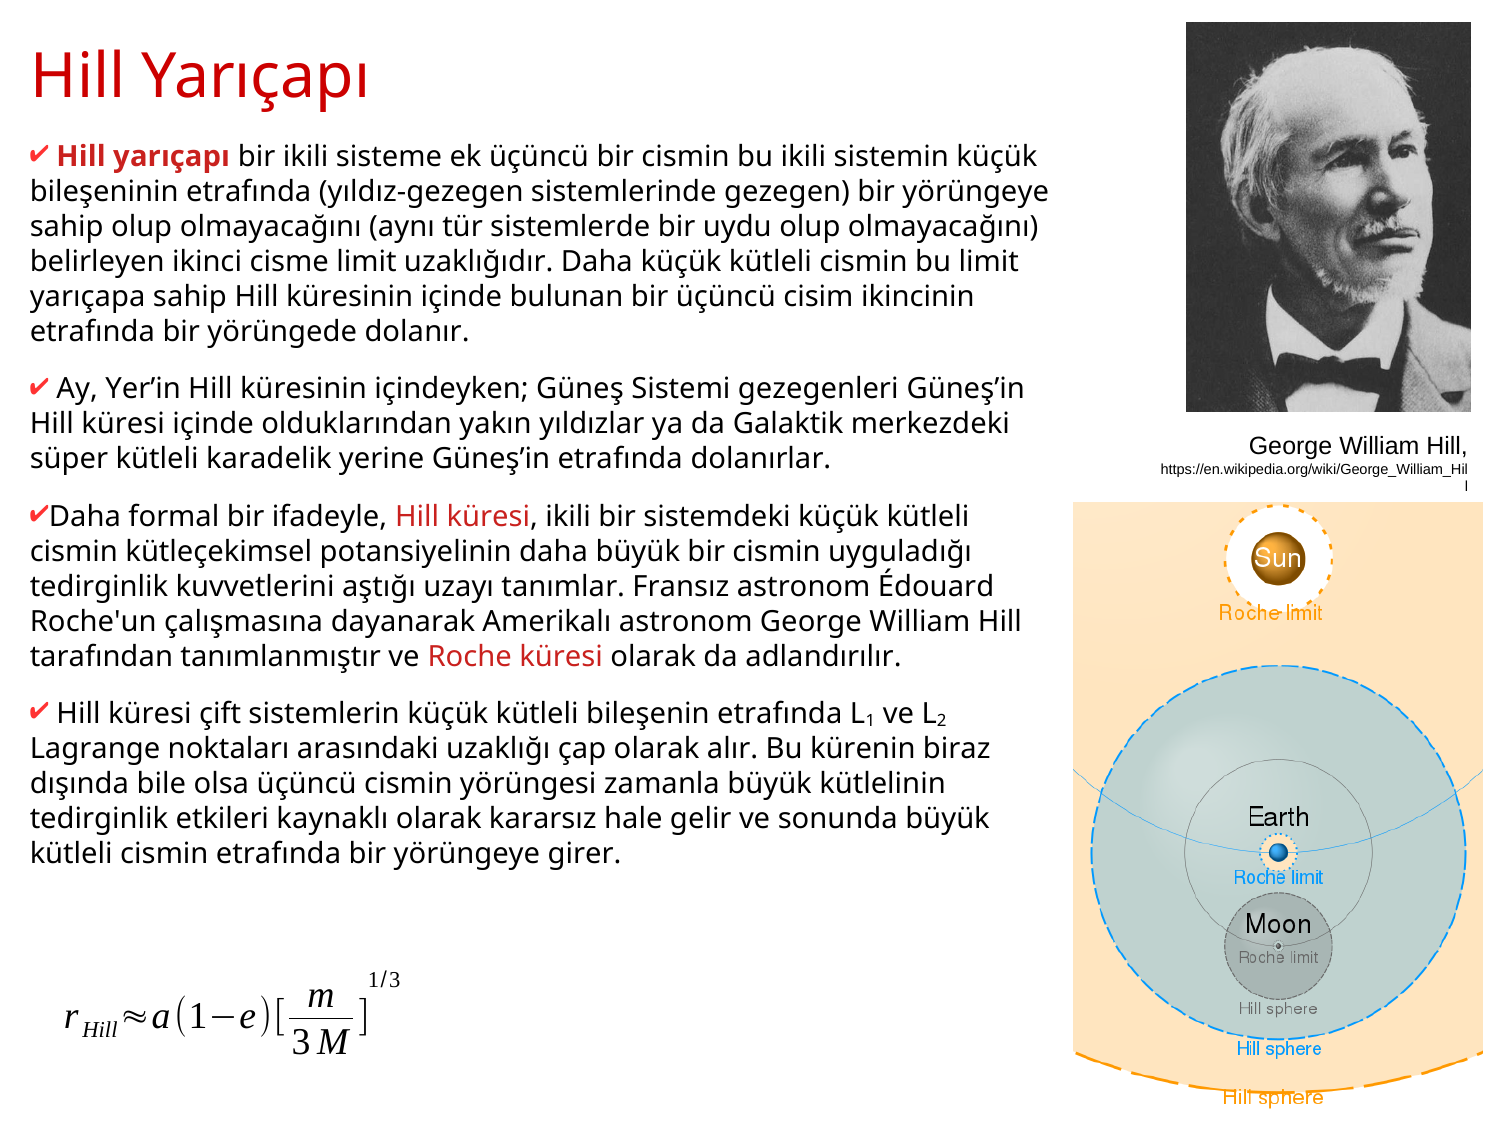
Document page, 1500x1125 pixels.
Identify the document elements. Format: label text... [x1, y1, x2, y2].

title Hill Yarıçapı [16, 27, 1186, 124]
text_box George William Hill, https://en.wikipedia.org/wiki/George_William_Hill [1145, 422, 1483, 502]
picture [1186, 22, 1471, 413]
chart [58, 967, 407, 1063]
picture [1073, 502, 1483, 1117]
text_box Hill yarıçapı bir ikili sisteme ek üçüncü bir cismin bu ikili sistemin küçük bileşeninin etrafında (yıldız-gezegen sistemlerinde gezegen) bir yörüngeye sahip olup olmayacağını (aynı tür sistemlerde bir uydu olup olmayacağını) belirleyen ikinci cisme limit uzaklığıdır. Daha küçük kütleli cismin bu limit yarıçapa sahip Hill küresinin içinde bulunan bir üçüncü cisim ikincinin etrafında bir yörüngede dolanır. Ay, Yer’in Hill küresinin içindeyken; Güneş Sistemi gezegenleri Güneş’in Hill küresi içinde olduklarından yakın yıldızlar ya da Galaktik merkezdeki süper kütleli karadelik yerine Güneş’in etrafında dolanırlar. Daha formal bir ifadeyle, Hill küresi, ikili bir sistemdeki küçük kütleli cismin kütleçekimsel potansiyelinin daha büyük bir cismin uyguladığı tedirginlik kuvvetlerini aştığı uzayı tanımlar. Fransız astronom Édouard Roche'un çalışmasına dayanarak Amerikalı astronom George William Hill tarafından tanımlanmıştır ve Roche küresi olarak da adlandırılır. Hill küresi çift sistemlerin küçük kütleli bileşenin etrafında L1 ve L2 Lagrange noktaları arasındaki uzaklığı çap olarak alır. Bu kürenin biraz dışında bile olsa üçüncü cismin yörüngesi zamanla büyük kütlelinin tedirginlik etkileri kaynaklı olarak kararsız hale gelir ve sonunda büyük kütleli cismin etrafında bir yörüngeye girer. [15, 130, 1080, 948]
